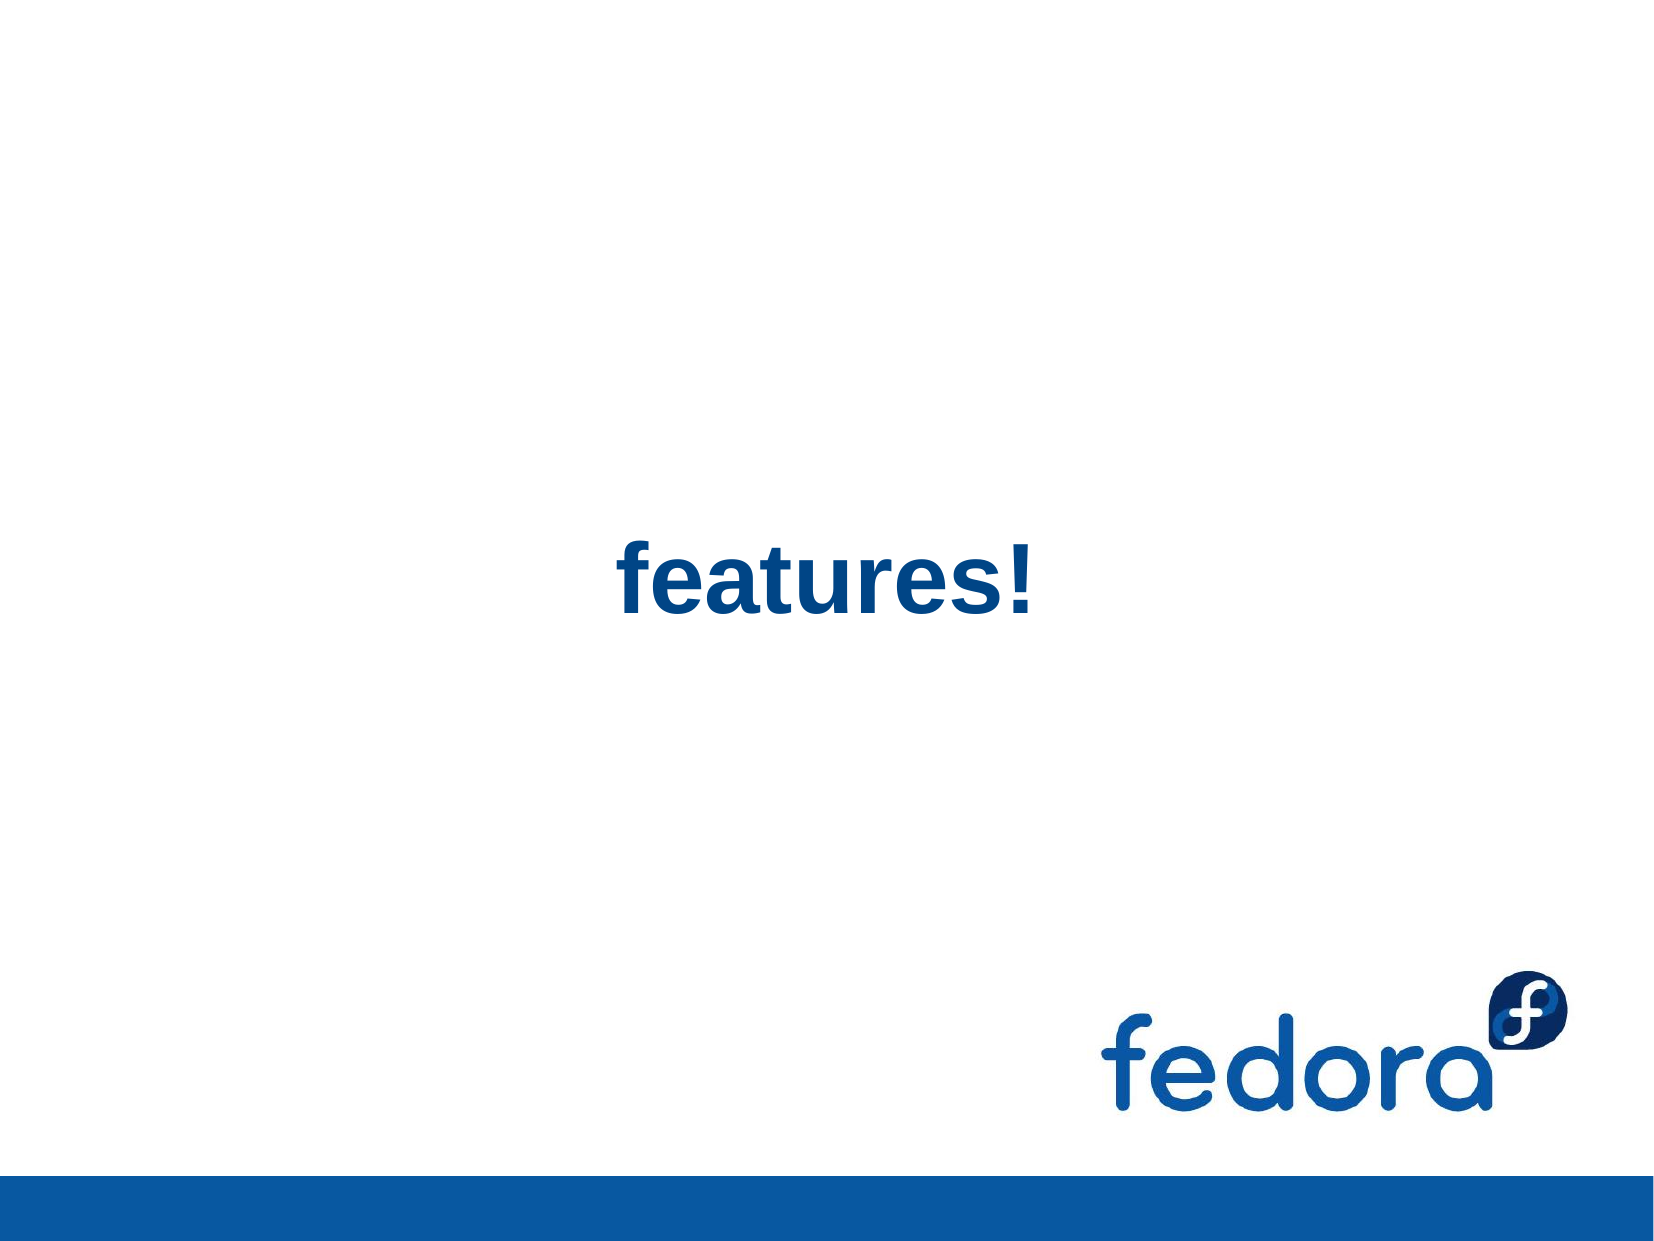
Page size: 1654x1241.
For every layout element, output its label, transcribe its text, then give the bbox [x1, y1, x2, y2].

picture [0, 1176, 1654, 1241]
title features! [82, 56, 1571, 1102]
picture [1087, 958, 1576, 1125]
